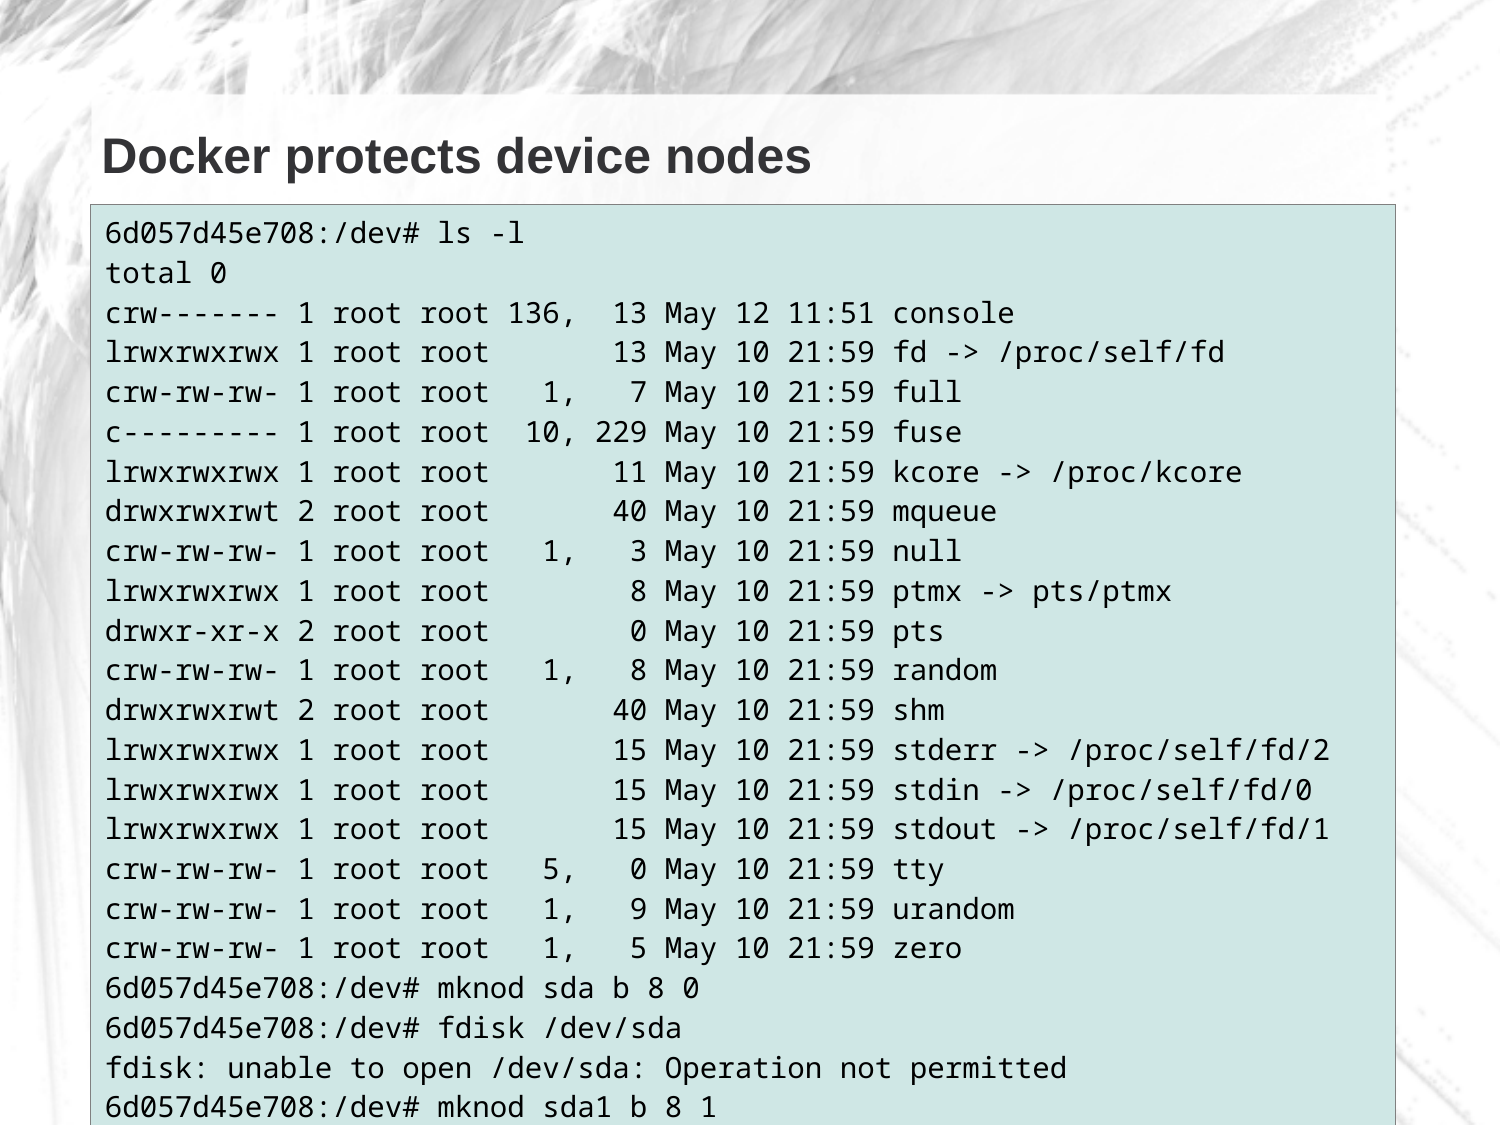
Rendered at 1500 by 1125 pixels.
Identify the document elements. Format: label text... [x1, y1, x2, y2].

text_box 6d057d45e708:/dev# ls -l total 0 crw------- 1 root root 136, 13 May 12 11:51 console lrwxrwxrwx 1 root root 13 May 10 21:59 fd -> /proc/self/fd crw-rw-rw- 1 root root 1, 7 May 10 21:59 full c--------- 1 root root 10, 229 May 10 21:59 fuse lrwxrwxrwx 1 root root 11 May 10 21:59 kcore -> /proc/kcore drwxrwxrwt 2 root root 40 May 10 21:59 mqueue crw-rw-rw- 1 root root 1, 3 May 10 21:59 null lrwxrwxrwx 1 root root 8 May 10 21:59 ptmx -> pts/ptmx drwxr-xr-x 2 root root 0 May 10 21:59 pts crw-rw-rw- 1 root root 1, 8 May 10 21:59 random drwxrwxrwt 2 root root 40 May 10 21:59 shm lrwxrwxrwx 1 root root 15 May 10 21:59 stderr -> /proc/self/fd/2 lrwxrwxrwx 1 root root 15 May 10 21:59 stdin -> /proc/self/fd/0 lrwxrwxrwx 1 root root 15 May 10 21:59 stdout -> /proc/self/fd/1 crw-rw-rw- 1 root root 5, 0 May 10 21:59 tty crw-rw-rw- 1 root root 1, 9 May 10 21:59 urandom crw-rw-rw- 1 root root 1, 5 May 10 21:59 zero 6d057d45e708:/dev# mknod sda b 8 0 6d057d45e708:/dev# fdisk /dev/sda fdisk: unable to open /dev/sda: Operation not permitted 6d057d45e708:/dev# mknod sda1 b 8 1 6d057d45e708:/dev# mount ./sda1 /mnt mount: permission denied [90, 204, 1396, 1071]
title Docker protects device nodes [61, 108, 1412, 205]
picture [0, 0, 1500, 1125]
